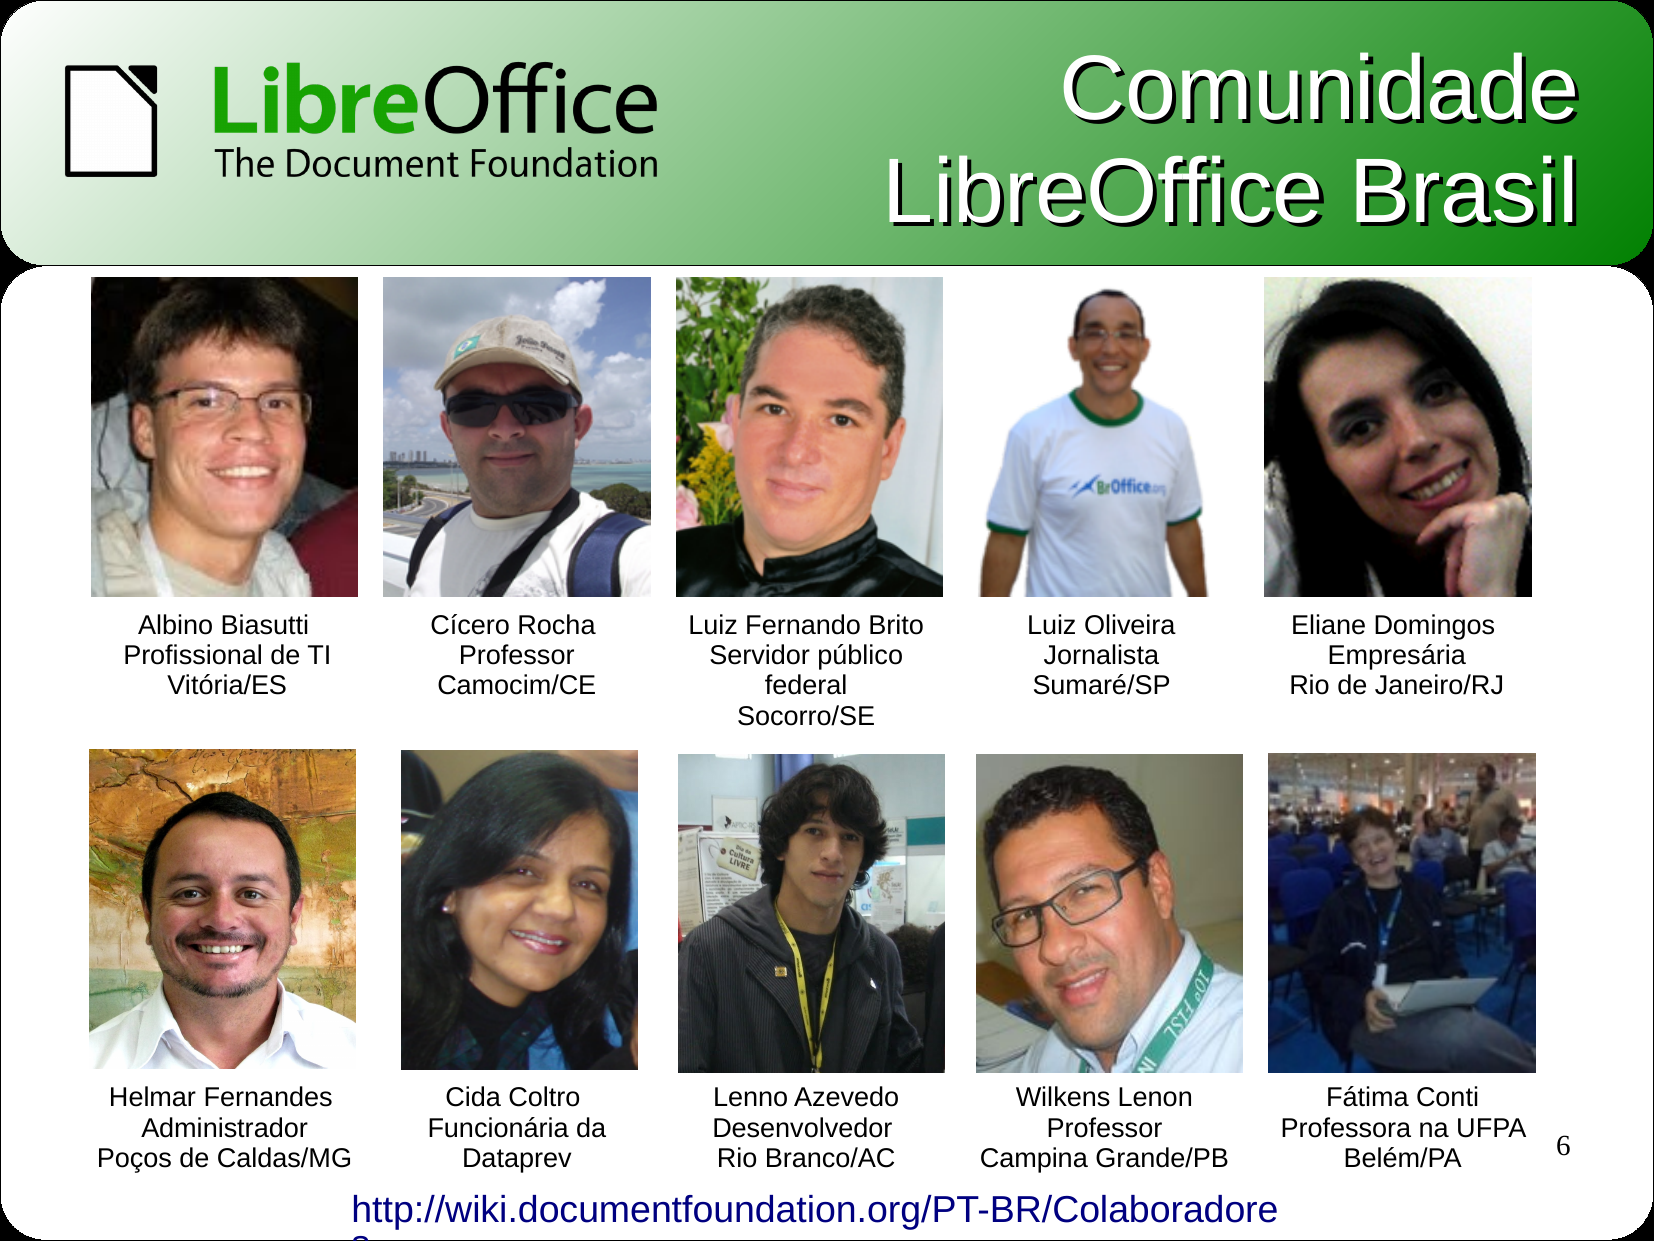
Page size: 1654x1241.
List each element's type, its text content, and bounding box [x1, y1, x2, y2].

picture [1264, 277, 1532, 597]
text_box Lenno Azevedo Desenvolvedor Rio Branco/AC [673, 1074, 939, 1181]
text_box Cícero Rocha Professor Camocim/CE [383, 602, 650, 708]
picture [676, 277, 943, 597]
picture [91, 277, 358, 597]
text_box Wilkens Lenon Professor Campina Grande/PB [956, 1074, 1252, 1181]
picture [89, 749, 356, 1069]
text_box Albino Biasutti Profissional de TI Vitória/ES [94, 602, 361, 708]
text_box Comunidade LibreOffice Brasil [856, 29, 1595, 250]
picture [1268, 753, 1536, 1073]
text_box Luiz Oliveira Jornalista Sumaré/SP [968, 602, 1235, 709]
picture [678, 754, 945, 1074]
text_box Luiz Fernando Brito Servidor público federal Socorro/SE [673, 602, 939, 739]
picture [976, 754, 1243, 1074]
text_box Fátima Conti Professora na UFPA Belém/PA [1263, 1074, 1542, 1181]
text_box Eliane Domingos Empresária Rio de Janeiro/RJ [1263, 602, 1530, 709]
text_box http://wiki.documentfoundation.org/PT-BR/Colaboradores [336, 1181, 1312, 1238]
picture [383, 277, 651, 597]
text_box Cida Coltro Funcionária da Dataprev [383, 1074, 650, 1181]
picture [401, 750, 638, 1070]
picture [967, 277, 1235, 597]
picture [29, 35, 701, 207]
text_box Helmar Fernandes Administrador Poços de Caldas/MG [76, 1074, 373, 1181]
